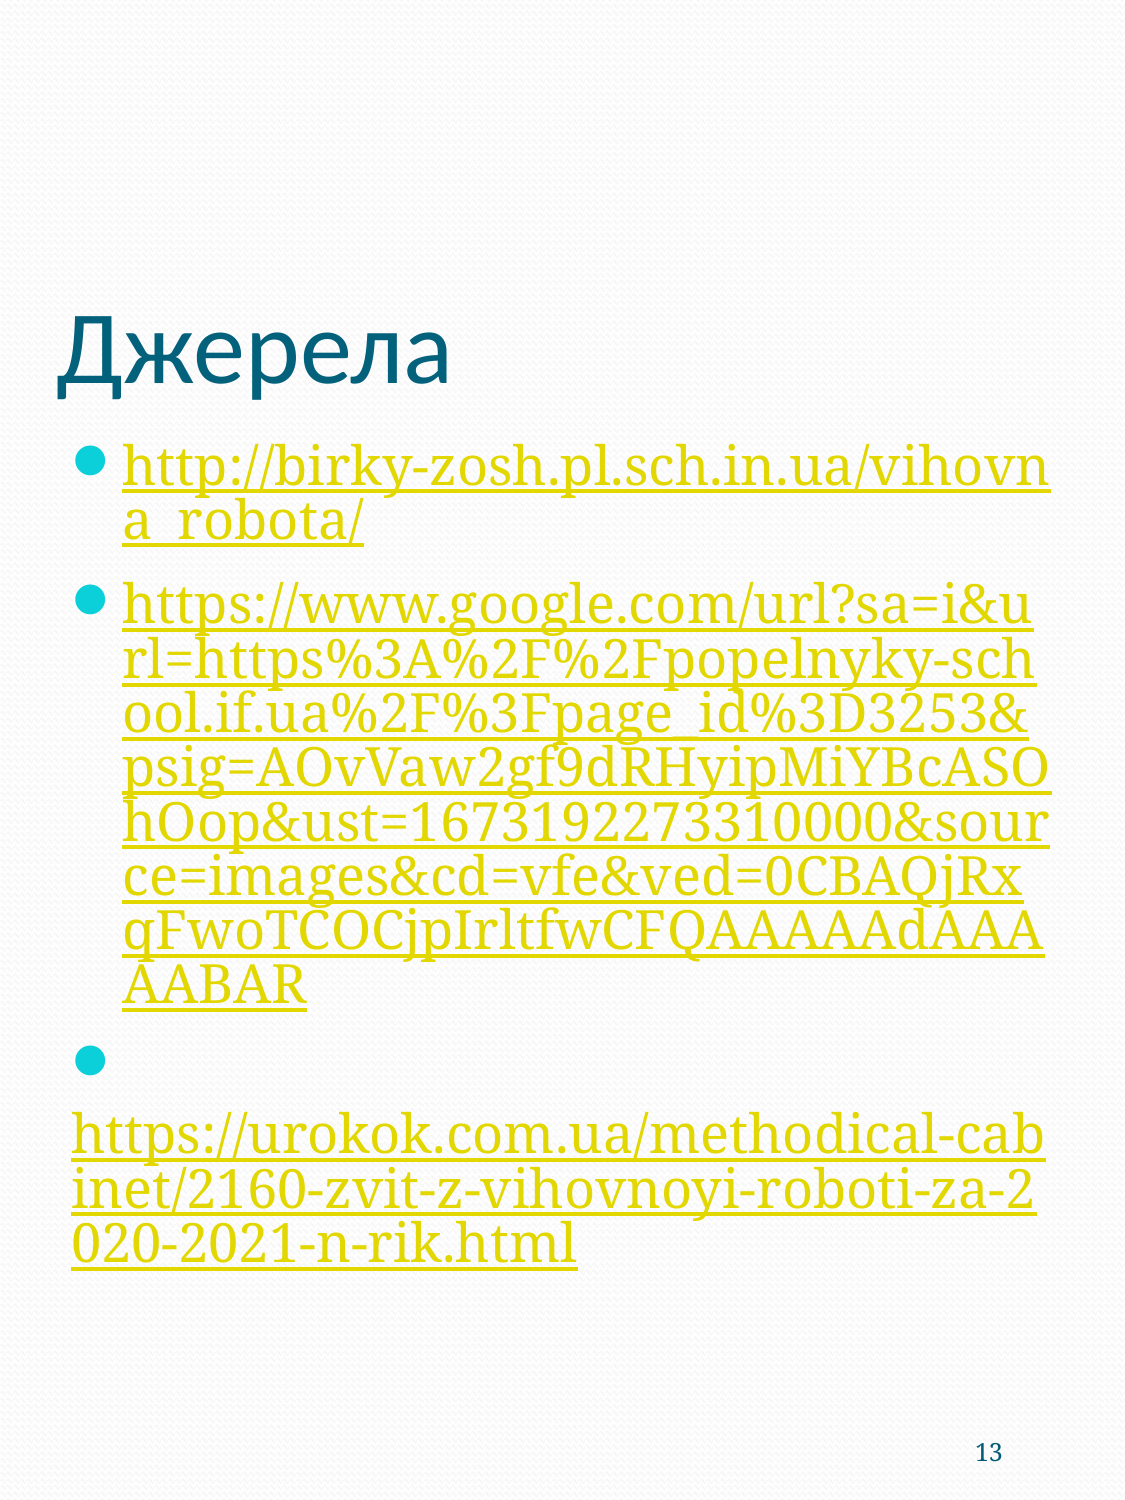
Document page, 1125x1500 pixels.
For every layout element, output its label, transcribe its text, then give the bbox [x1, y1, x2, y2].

list http://birky-zosh.pl.sch.in.ua/vihovna_robota/ https://www.google.com/url?sa=i&url=https%3A%2F%2Fpopelnyky-school.if.ua%2F%3Fpage_id%3D3253&psig=AOvVaw2gf9dRHyipMiYBcASOhOop&ust=1673192273310000&source=images&cd=vfe&ved=0CBAQjRxqFwoTCOCjpIrltfwCFQAAAAAdAAAAABAR https://urokok.com.ua/methodical-cabinet/2160-zvit-z-vihovnoyi-roboti-za-2020-2021-n-rik.html [56, 423, 1069, 1384]
title Джерела [56, 154, 1069, 404]
text_box [975, 1390, 1069, 1471]
